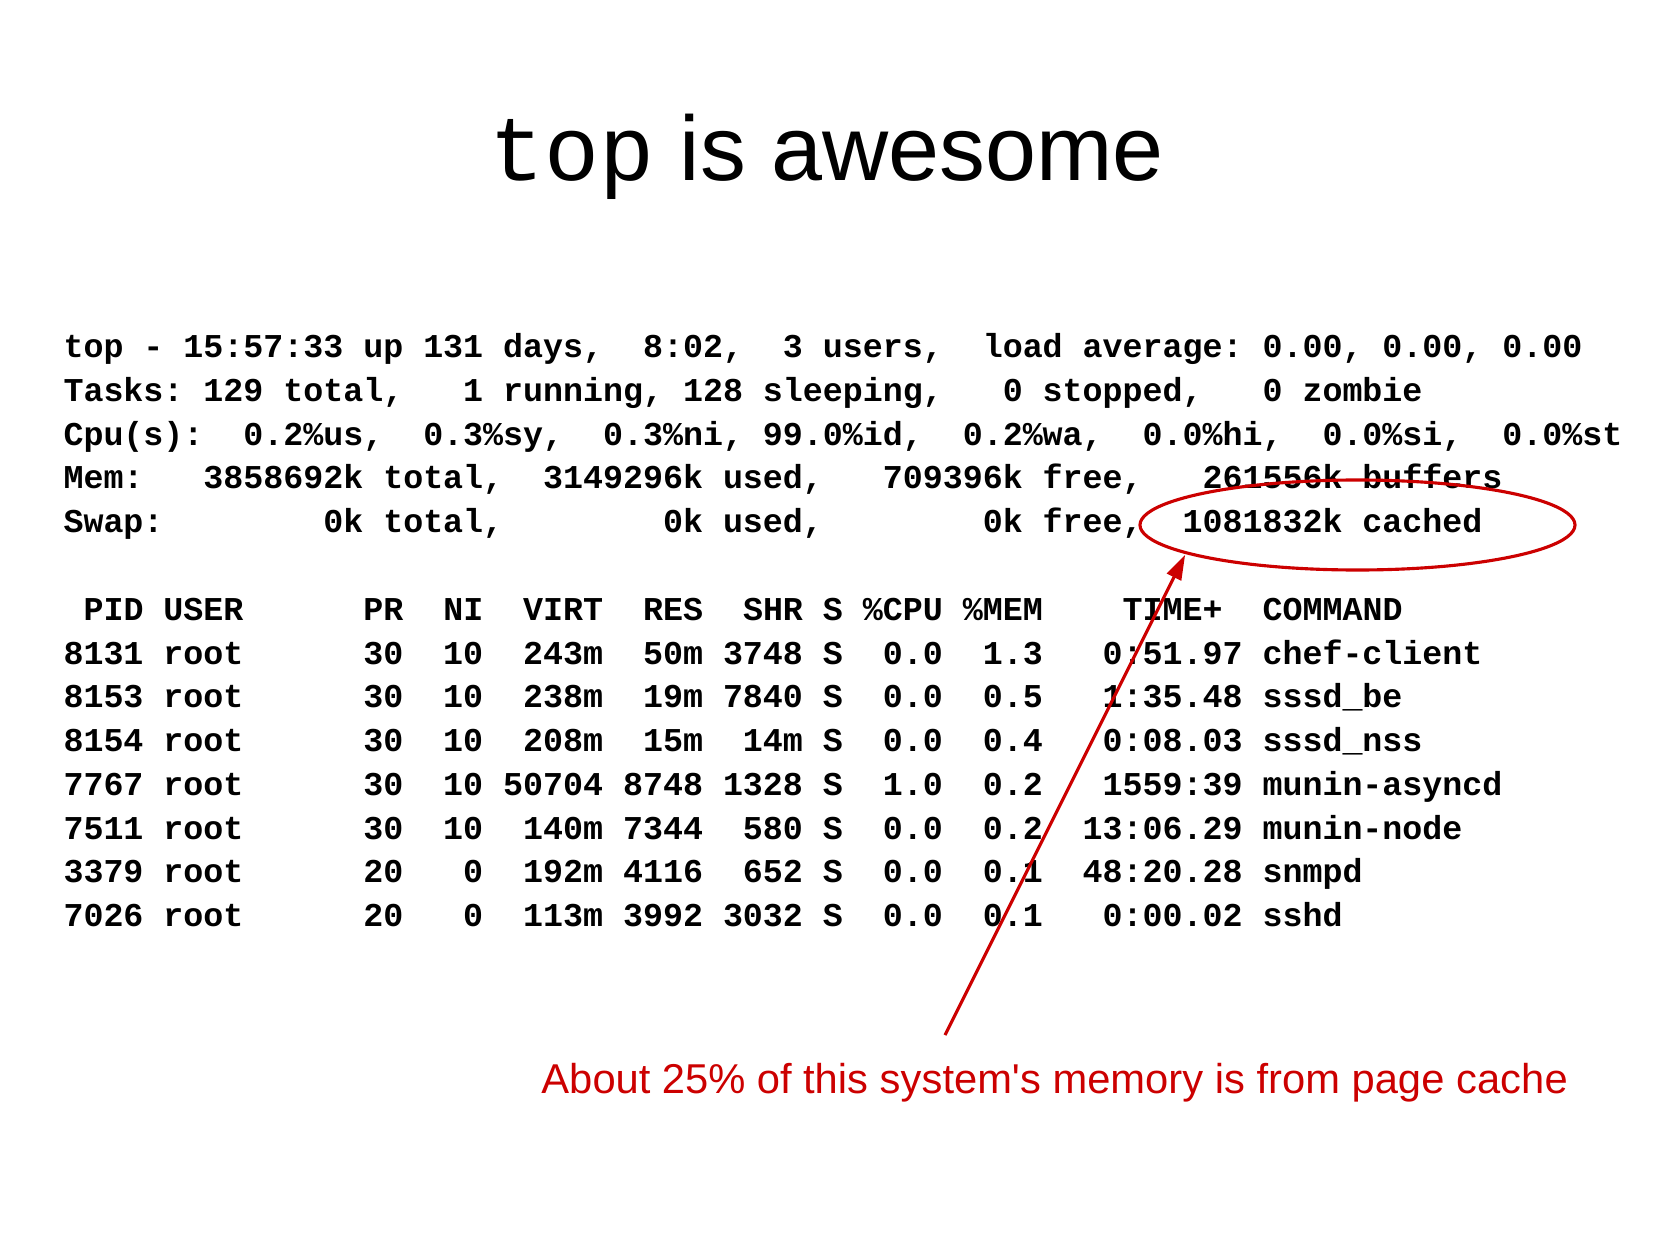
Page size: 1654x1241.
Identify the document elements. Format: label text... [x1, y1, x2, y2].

list top - 15:57:33 up 131 days, 8:02, 3 users, load average: 0.00, 0.00, 0.00 Tasks: 129 total, 1 running, 128 sleeping, 0 stopped, 0 zombie Cpu(s): 0.2%us, 0.3%sy, 0.3%ni, 99.0%id, 0.2%wa, 0.0%hi, 0.0%si, 0.0%st Mem: 3858692k total, 3149296k used, 709396k free, 261556k buffers Swap: 0k total, 0k used, 0k free, 1081832k cached PID USER PR NI VIRT RES SHR S %CPU %MEM TIME+ COMMAND 8131 root 30 10 243m 50m 3748 S 0.0 1.3 0:51.97 chef-client 8153 root 30 10 238m 19m 7840 S 0.0 0.5 1:35.48 sssd_be 8154 root 30 10 208m 15m 14m S 0.0 0.4 0:08.03 sssd_nss 7767 root 30 10 50704 8748 1328 S 1.0 0.2 1559:39 munin-asyncd 7511 root 30 10 140m 7344 580 S 0.0 0.2 13:06.29 munin-node 3379 root 20 0 192m 4116 652 S 0.0 0.1 48:20.28 snmpd 7026 root 20 0 113m 3992 3032 S 0.0 0.1 0:00.02 sshd [63, 330, 1654, 934]
list top - 15:57:33 up 131 days, 8:02, 3 users, load average: 0.00, 0.00, 0.00 Tasks: 129 total, 1 running, 128 sleeping, 0 stopped, 0 zombie Cpu(s): 0.2%us, 0.3%sy, 0.3%ni, 99.0%id, 0.2%wa, 0.0%hi, 0.0%si, 0.0%st Mem: 3858692k total, 3149296k used, 709396k free, 261556k buffers Swap: 0k total, 0k used, 0k free, 1081832k cached PID USER PR NI VIRT RES SHR S %CPU %MEM TIME+ COMMAND 8131 root 30 10 243m 50m 3748 S 0.0 1.3 0:51.97 chef-client 8153 root 30 10 238m 19m 7840 S 0.0 0.5 1:35.48 sssd_be 8154 root 30 10 208m 15m 14m S 0.0 0.4 0:08.03 sssd_nss 7767 root 30 10 50704 8748 1328 S 1.0 0.2 1559:39 munin-asyncd 7511 root 30 10 140m 7344 580 S 0.0 0.2 13:06.29 munin-node 3379 root 20 0 192m 4116 652 S 0.0 0.1 48:20.28 snmpd 7026 root 20 0 113m 3992 3032 S 0.0 0.1 0:00.02 sshd [1142, 482, 1573, 568]
text_box About 25% of this system's memory is from page cache [526, 1048, 1583, 1110]
title top is awesome [82, 49, 1571, 257]
